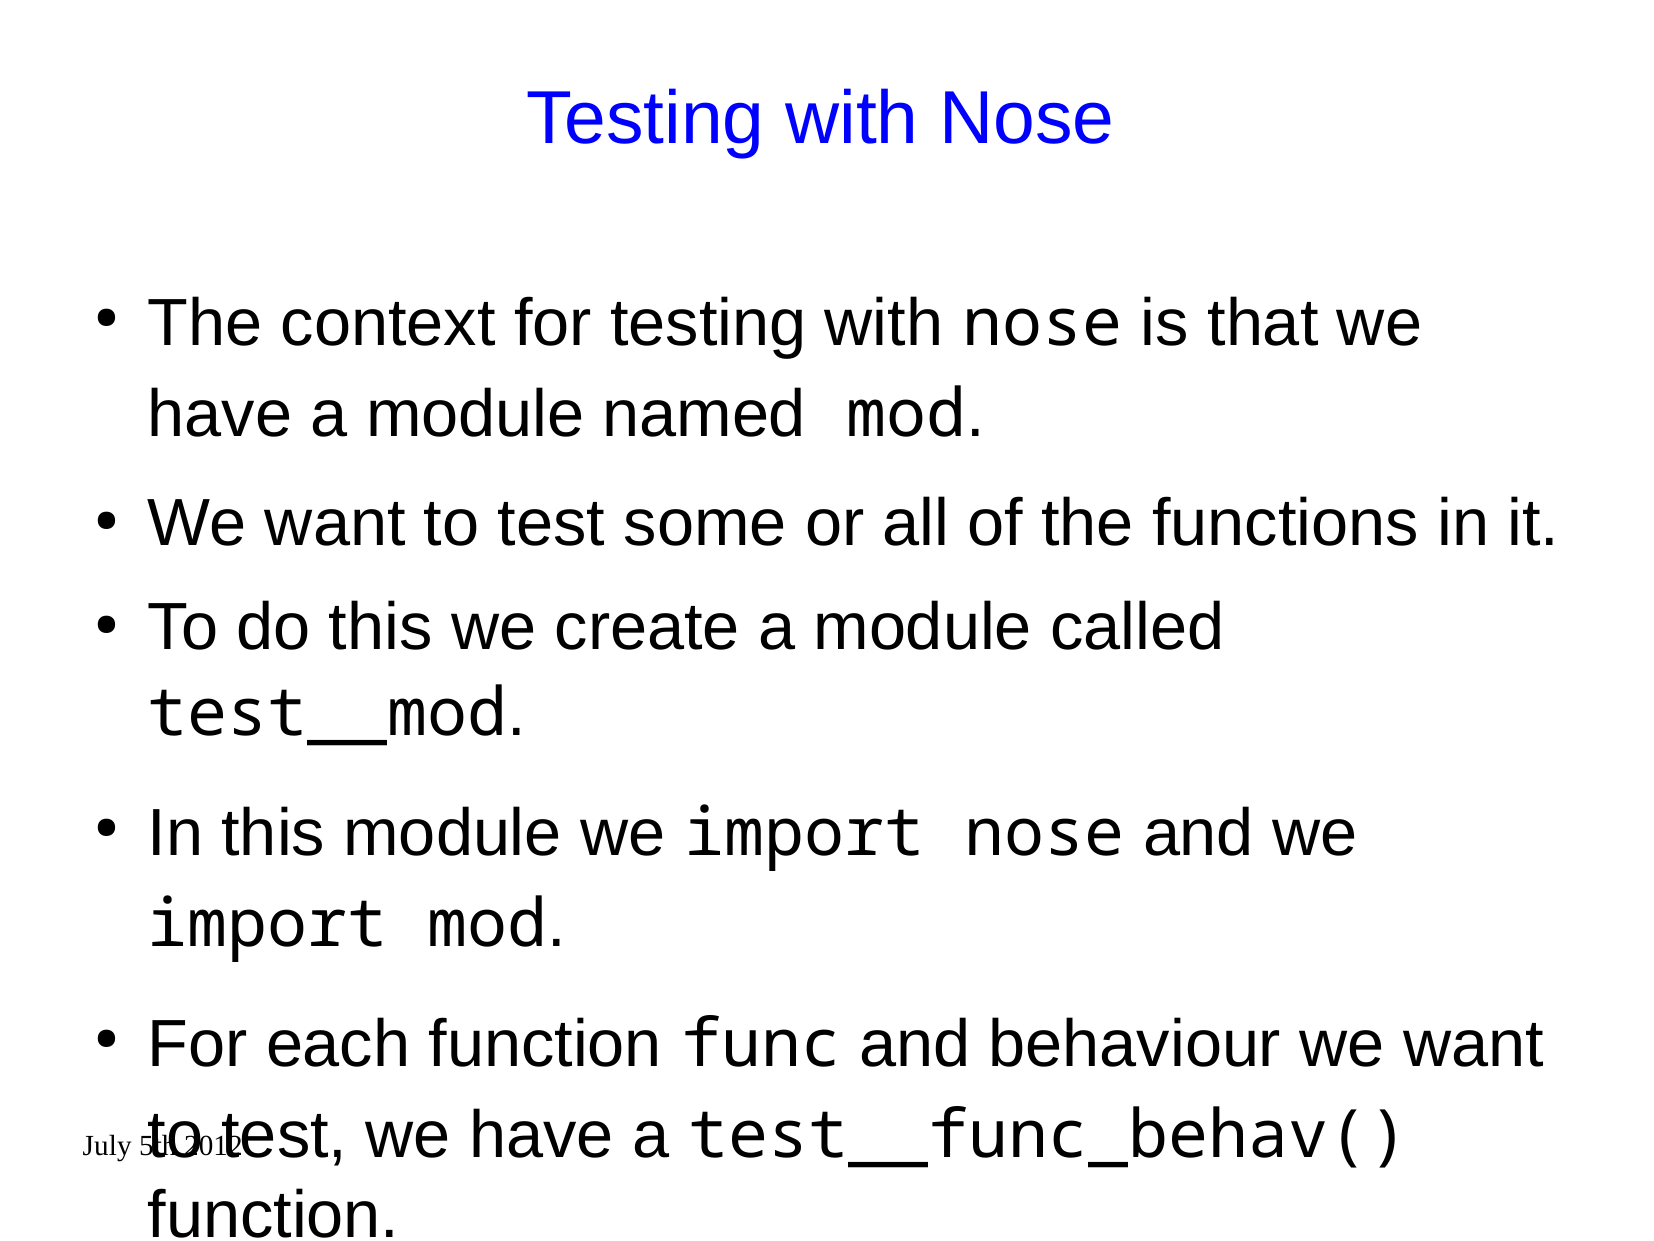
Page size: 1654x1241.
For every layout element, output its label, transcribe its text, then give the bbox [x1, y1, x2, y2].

title Testing with Nose [76, 58, 1565, 178]
list The context for testing with nose is that we have a module named mod. We want to test some or all of the functions in it. To do this we create a module called test__mod. In this module we import nose and we import mod. For each function func and behaviour we want to test, we have a test__func_behav() function. [76, 274, 1566, 1241]
